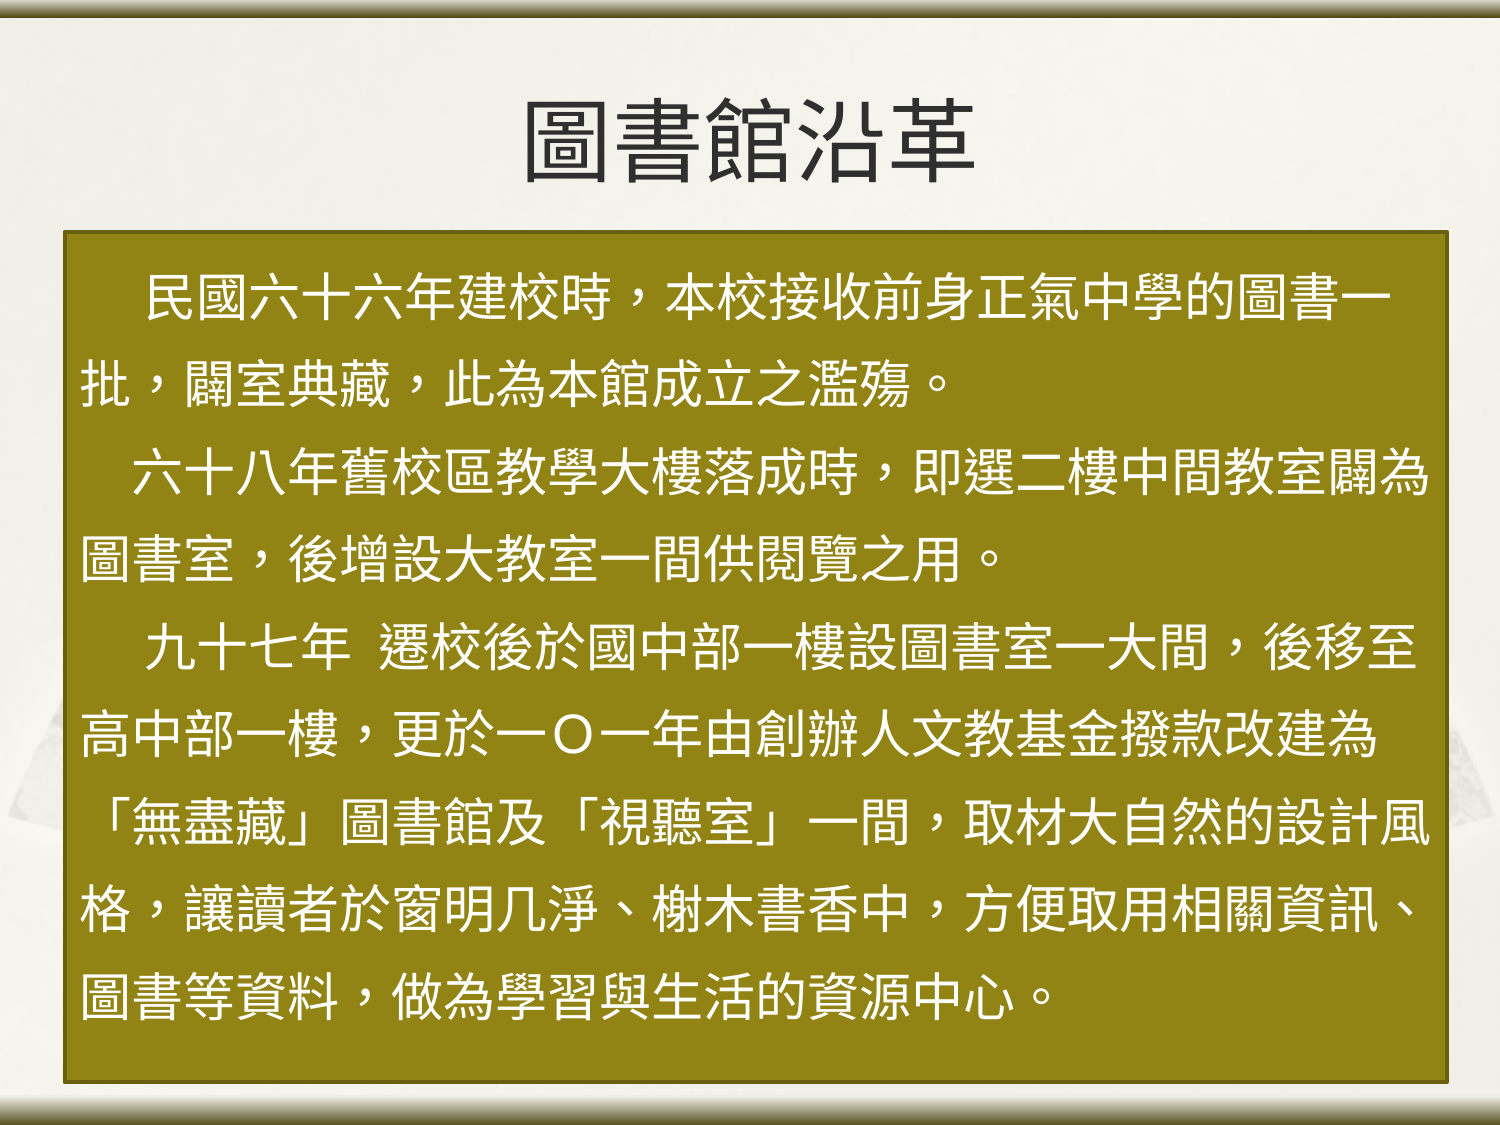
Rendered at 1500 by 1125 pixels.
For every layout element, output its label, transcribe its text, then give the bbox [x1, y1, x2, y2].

text_box 民國六十六年建校時，本校接收前身正氣中學的圖書一批，闢室典藏，此為本館成立之濫殤。 六十八年舊校區教學大樓落成時，即選二樓中間教室闢為圖書室，後增設大教室一間供閱覽之用。 九十七年 遷校後於國中部一樓設圖書室一大間，後移至高中部一樓，更於一Ｏ一年由創辦人文教基金撥款改建為「無盡藏」圖書館及「視聽室」一間，取材大自然的設計風格，讓讀者於窗明几淨、榭木書香中，方便取用相關資訊、圖書等資料，做為學習與生活的資源中心。 [65, 232, 1447, 1082]
title 圖書館沿革 [75, 45, 1426, 232]
